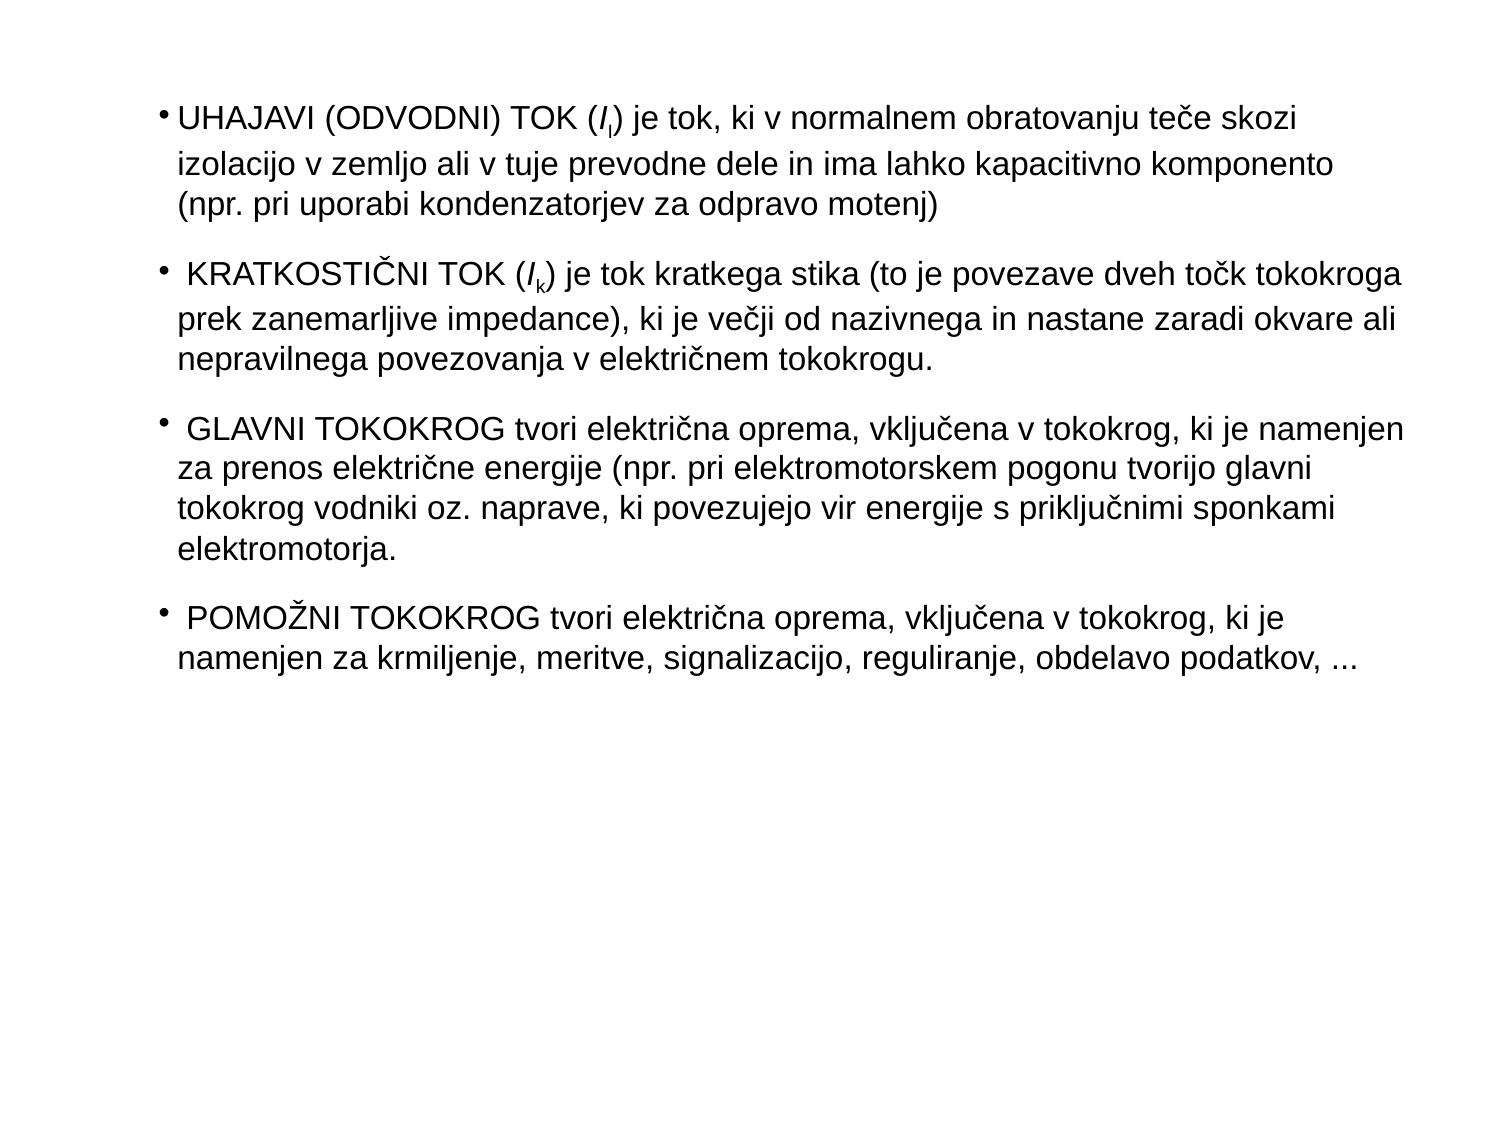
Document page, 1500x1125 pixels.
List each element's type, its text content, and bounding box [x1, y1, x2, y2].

text_box UHAJAVI (ODVODNI) TOK (II) je tok, ki v normalnem obratovanju teče skozi izolacijo v zemljo ali v tuje prevodne dele in ima lahko kapacitivno komponento (npr. pri uporabi kondenzatorjev za odpravo motenj) KRATKOSTIČNI TOK (Ik) je tok kratkega stika (to je povezave dveh točk tokokroga prek zanemarljive impedance), ki je večji od nazivnega in nastane zaradi okvare ali nepravilnega povezovanja v električnem tokokrogu. GLAVNI TOKOKROG tvori električna oprema, vključena v tokokrog, ki je namenjen za prenos električne energije (npr. pri elektromotorskem pogonu tvorijo glavni tokokrog vodniki oz. naprave, ki povezujejo vir energije s priključnimi sponkami elektromotorja. POMOŽNI TOKOKROG tvori električna oprema, vključena v tokokrog, ki je namenjen za krmiljenje, meritve, signalizacijo, reguliranje, obdelavo podatkov, ... [87, 62, 1425, 750]
